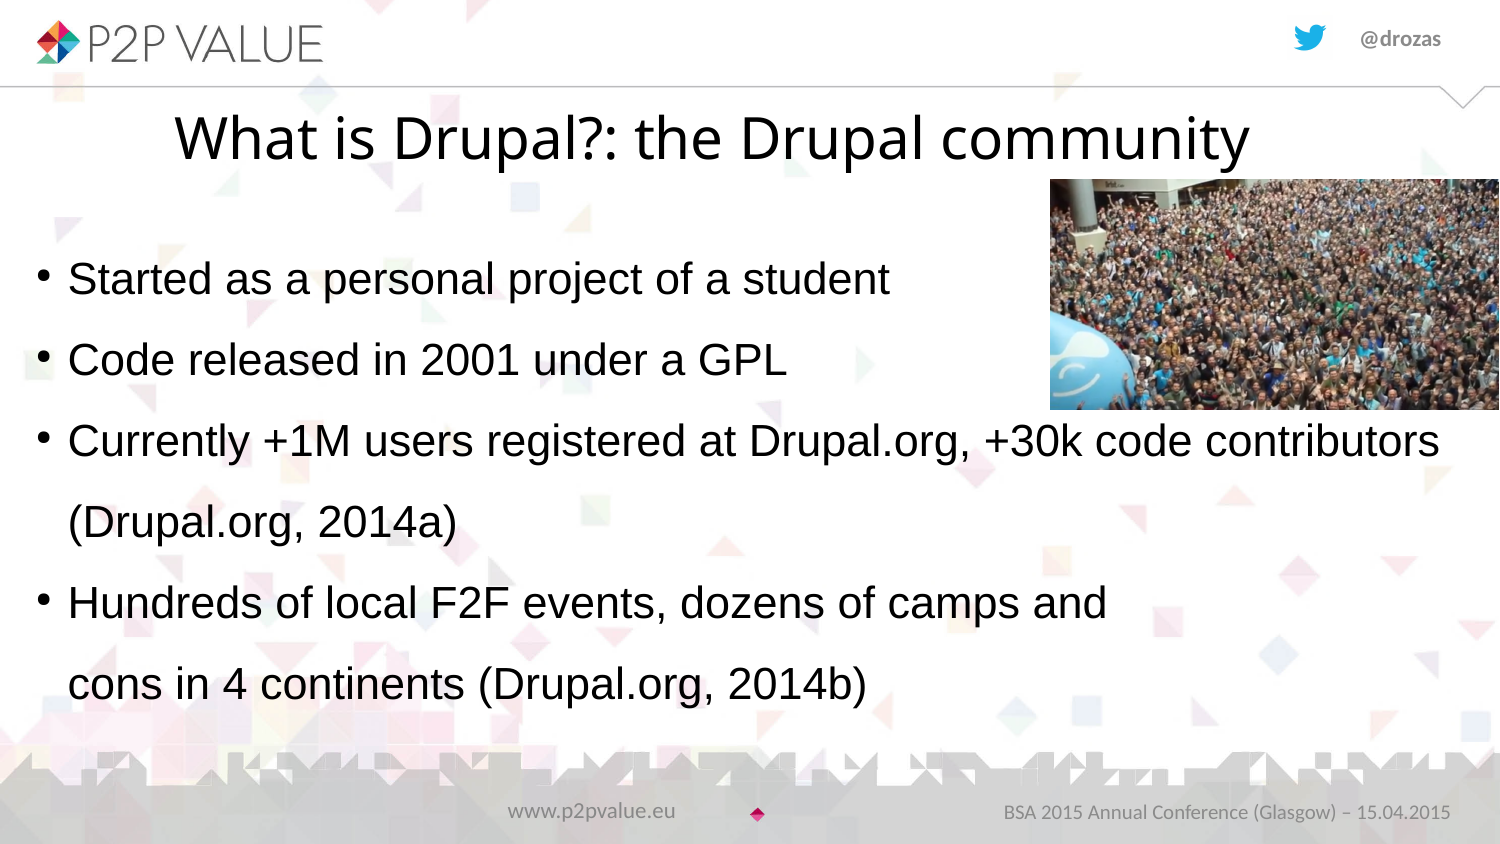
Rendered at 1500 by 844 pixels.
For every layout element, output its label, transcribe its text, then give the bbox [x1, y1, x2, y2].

text_box www.p2pvalue.eu [501, 789, 720, 829]
text_box @drozas [1333, 15, 1455, 60]
picture [0, 0, 1500, 844]
subtitle Started as a personal project of a student Code released in 2001 under a GPL Currently +1M users registered at Drupal.org, +30k code contributors (Drupal.org, 2014a) Hundreds of local F2F events, dozens of camps and cons in 4 continents (Drupal.org, 2014b) [22, 162, 1500, 718]
picture [1050, 179, 1499, 410]
text_box BSA 2015 Annual Conference (Glasgow) – 15.04.2015 [777, 788, 1470, 834]
title What is Drupal?: the Drupal community [60, 92, 1366, 162]
